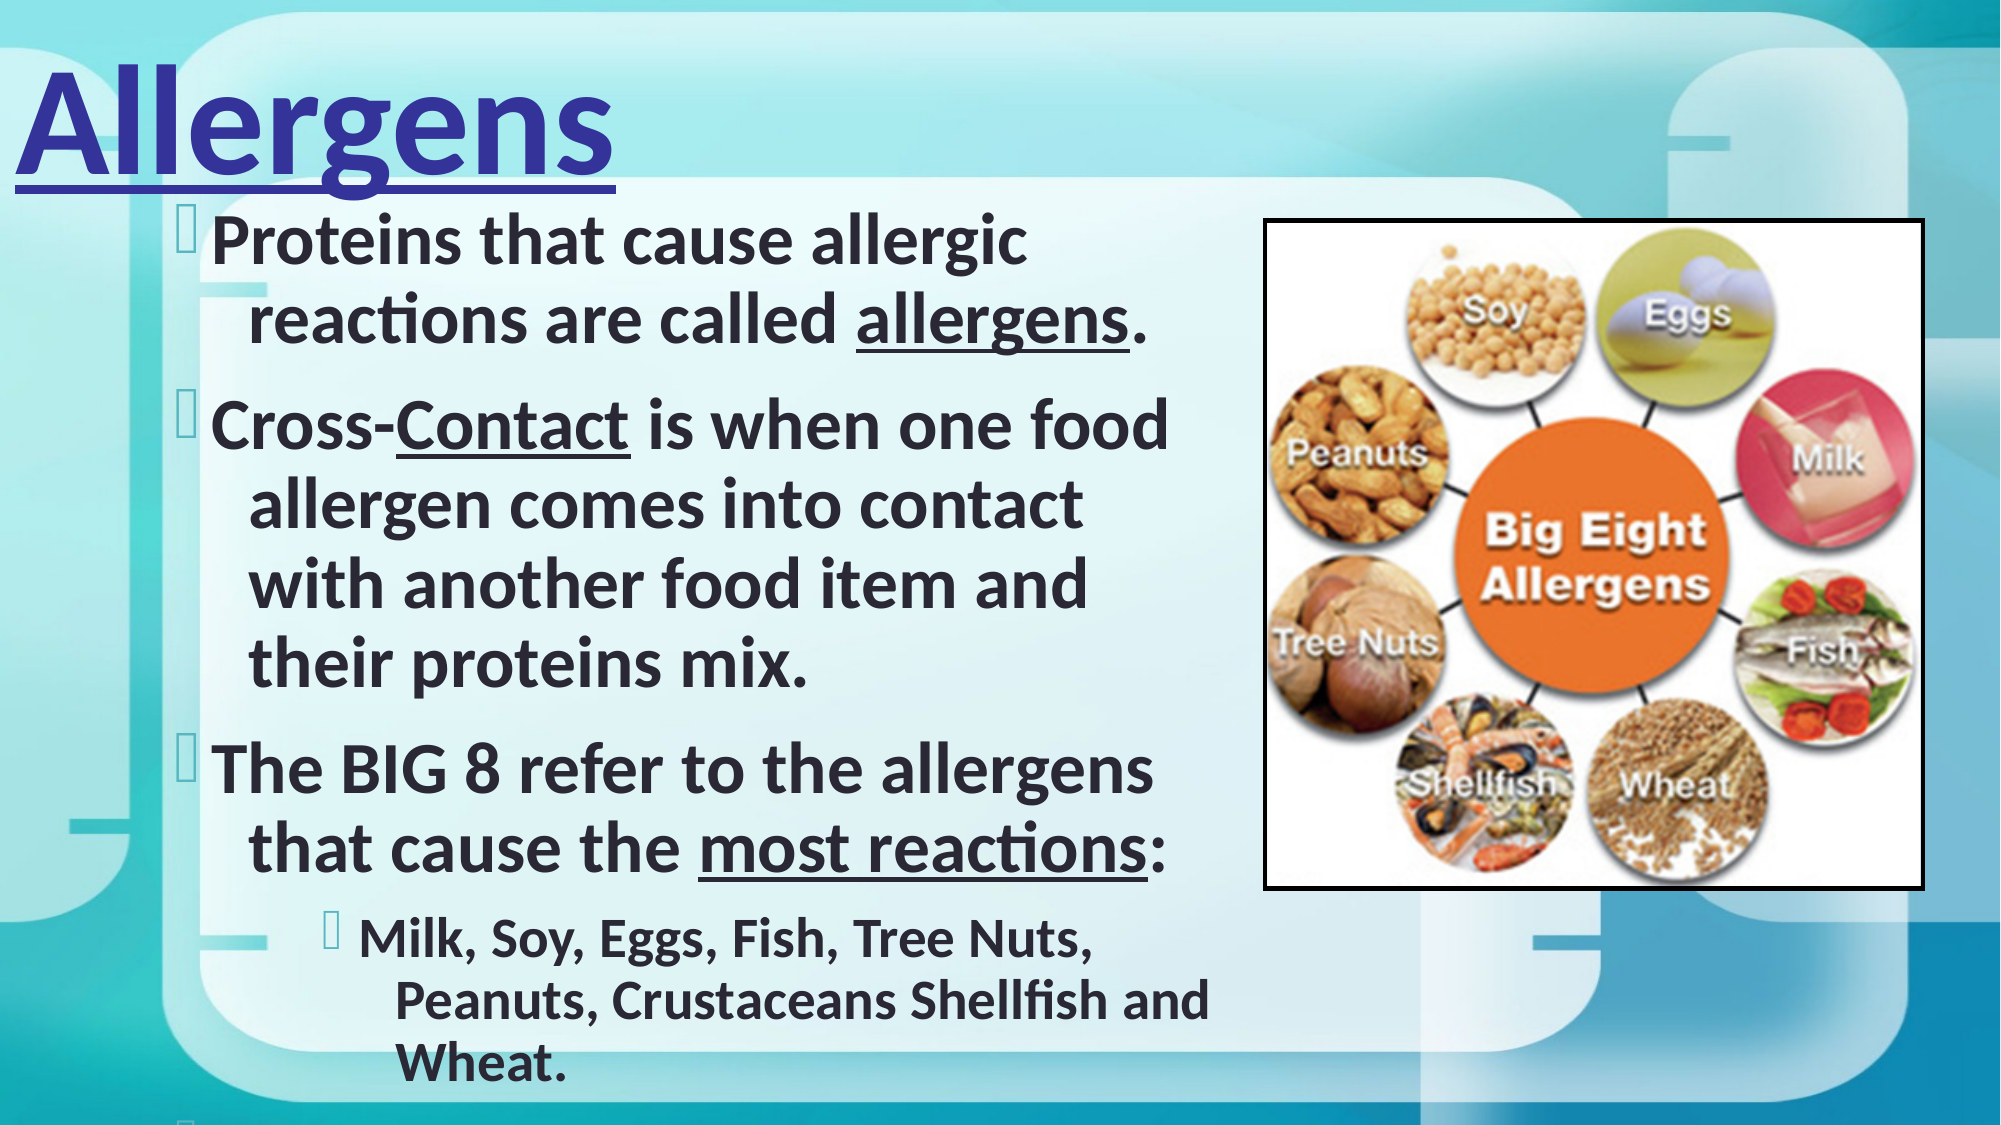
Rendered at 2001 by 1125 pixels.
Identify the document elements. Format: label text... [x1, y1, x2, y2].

title Allergens [0, 0, 2000, 214]
list Proteins that cause allergic reactions are called allergens. Cross-Contact is when one food allergen comes into contact with another food item and their proteins mix. The BIG 8 refer to the allergens that cause the most reactions: Milk, Soy, Eggs, Fish, Tree Nuts, Peanuts, Crustaceans Shellfish and Wheat. [159, 214, 1255, 1109]
picture [1267, 222, 1921, 886]
